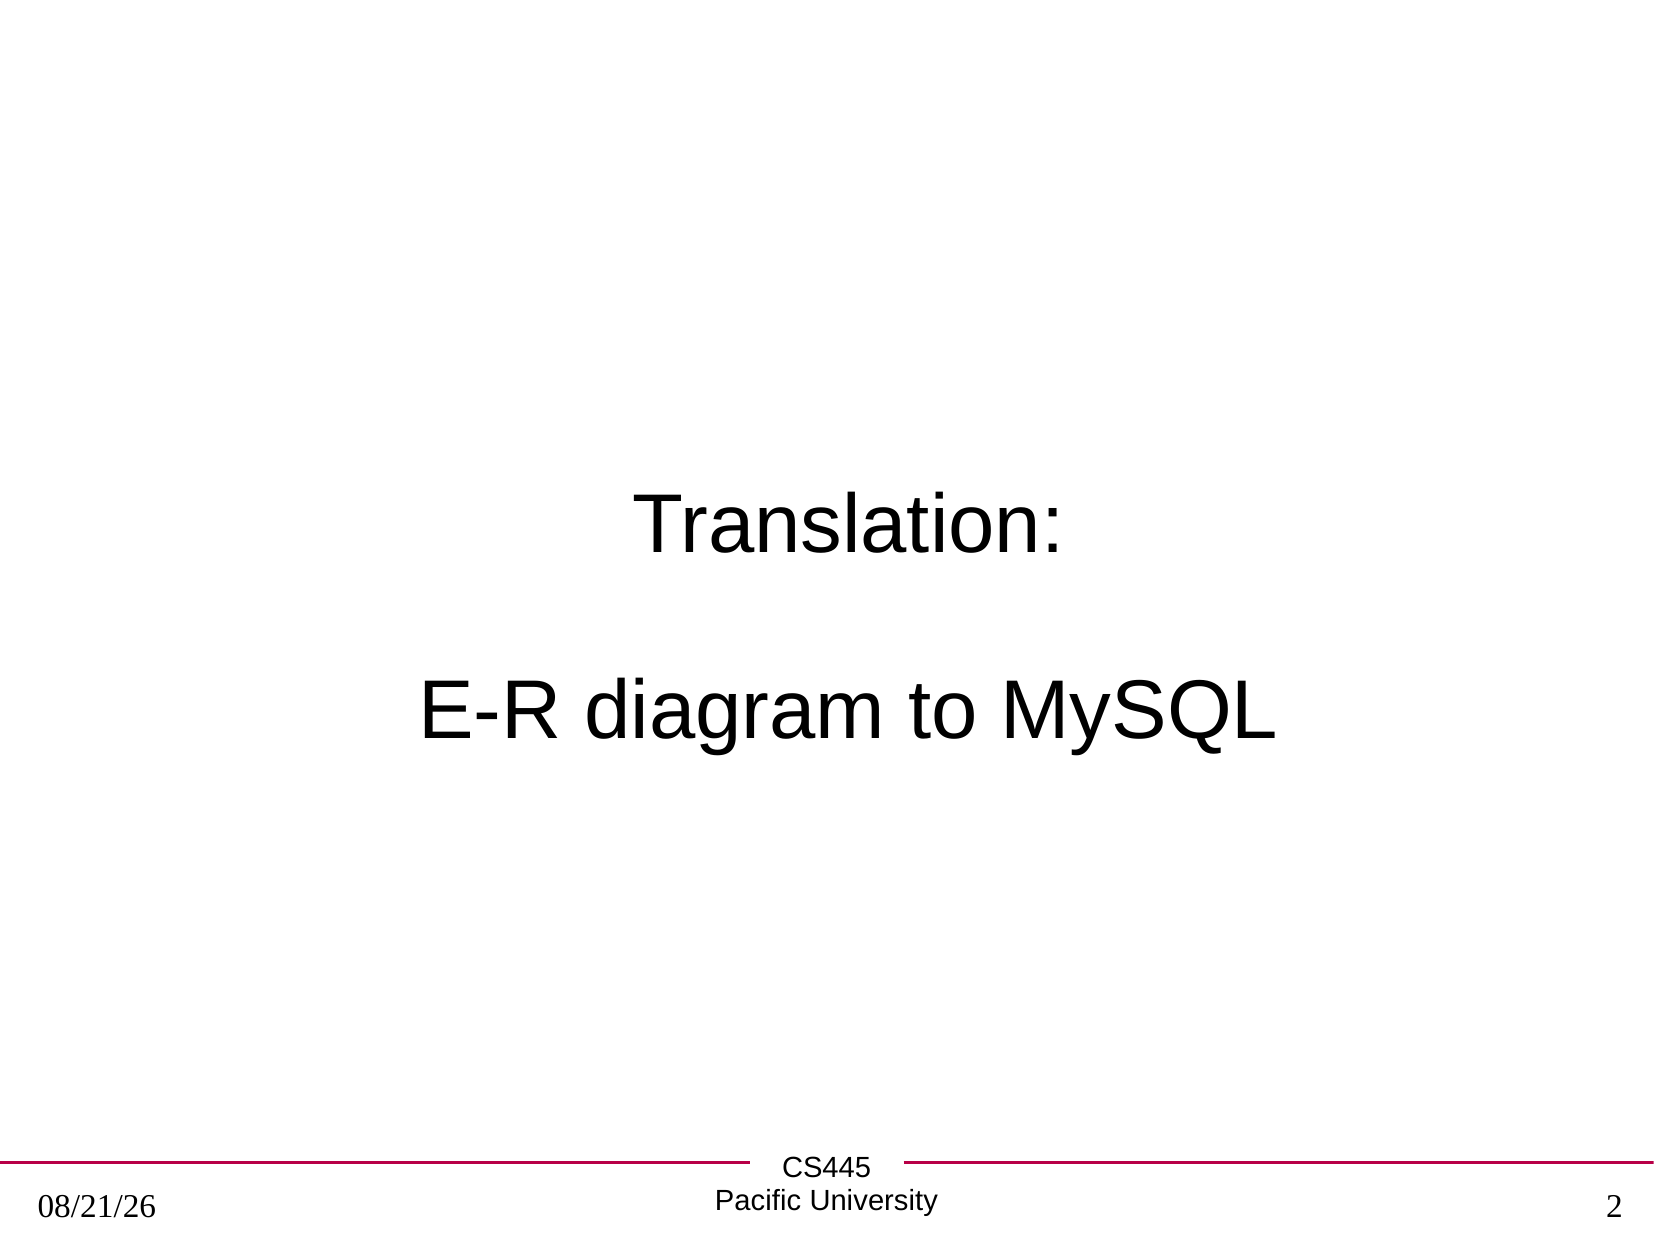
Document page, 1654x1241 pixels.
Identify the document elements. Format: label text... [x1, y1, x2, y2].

subtitle Translation: E-R diagram to MySQL [86, 264, 1576, 1045]
